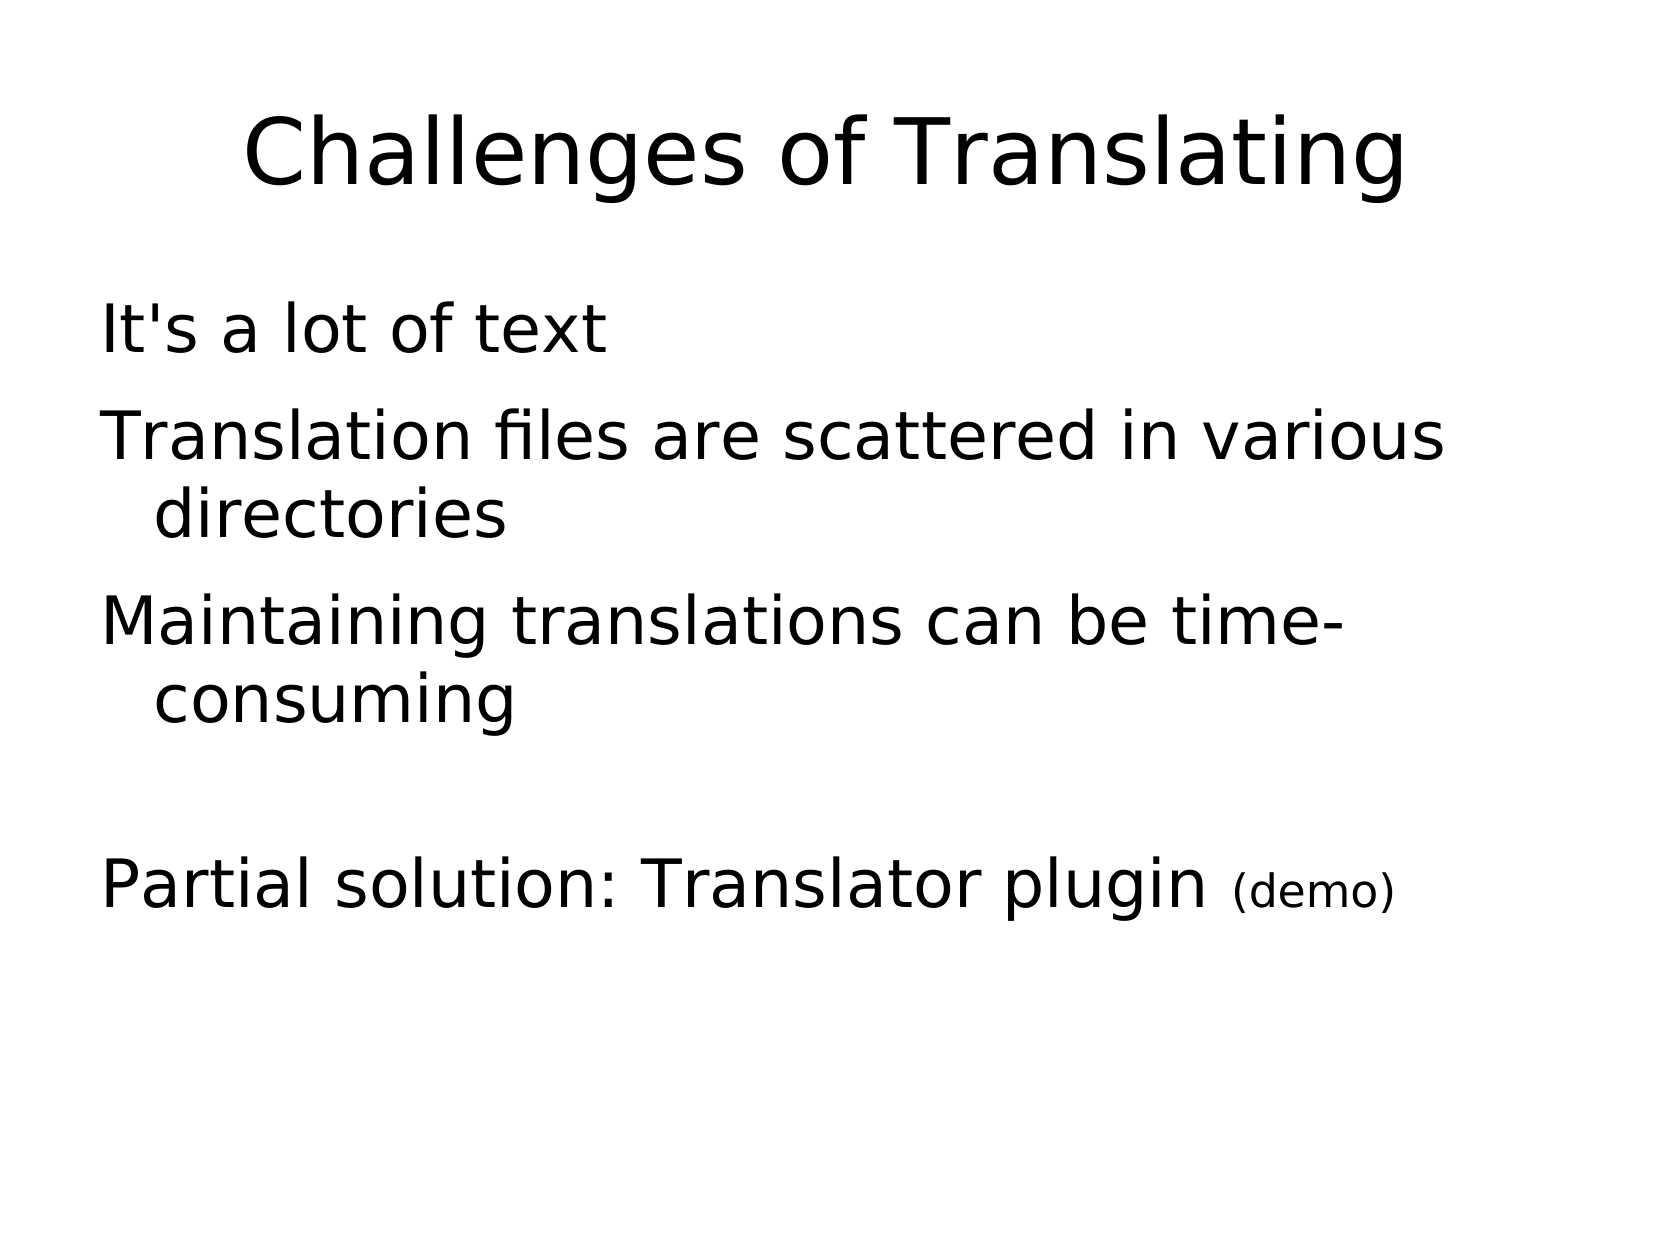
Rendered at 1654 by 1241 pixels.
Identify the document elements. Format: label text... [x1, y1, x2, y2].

title Challenges of Translating [82, 56, 1571, 250]
list It's a lot of text Translation files are scattered in various directories Maintaining translations can be time-consuming Partial solution: Translator plugin (demo) [82, 290, 1571, 1094]
